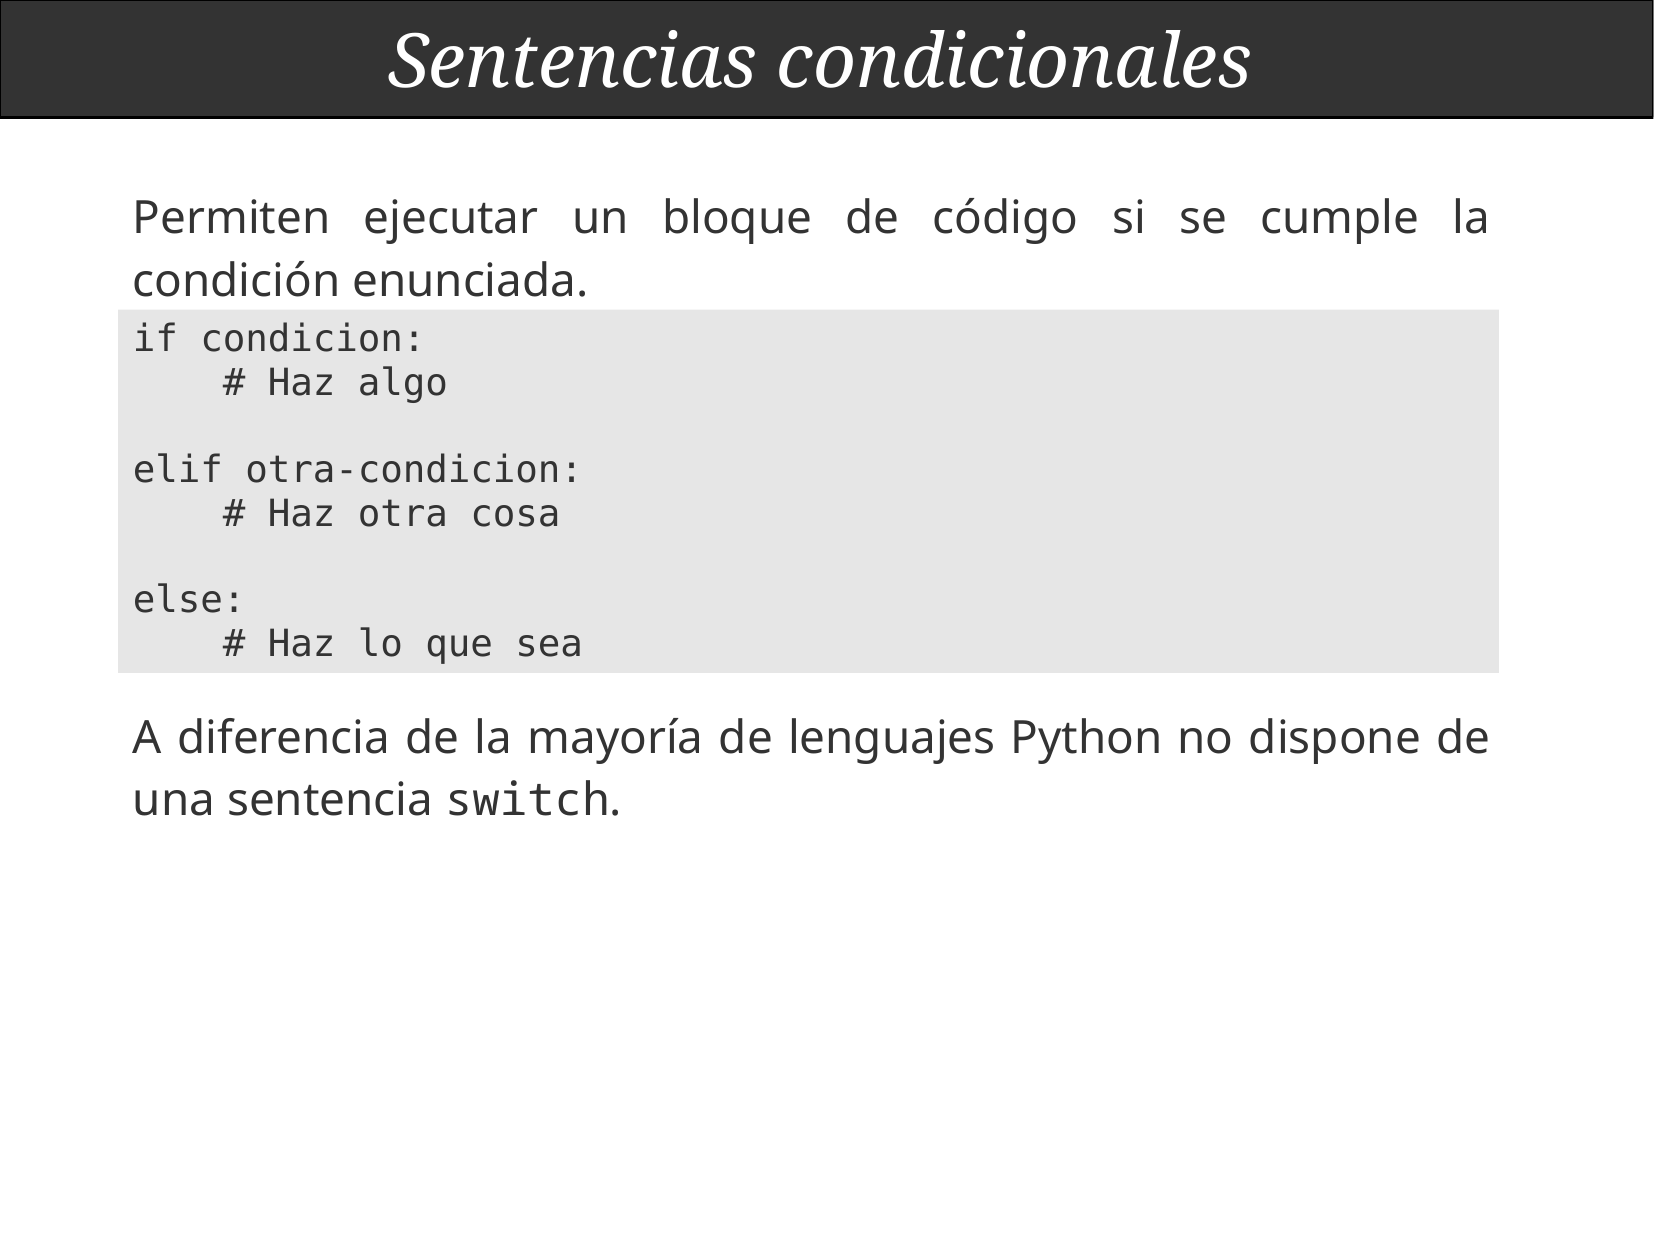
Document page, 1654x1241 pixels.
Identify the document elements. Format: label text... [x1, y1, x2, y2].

text_box Sentencias condicionales [0, 0, 1654, 101]
text_box A diferencia de la mayoría de lenguajes Python no dispone de una sentencia switch. [118, 696, 1506, 819]
text_box if condicion: # Haz algo elif otra-condicion: # Haz otra cosa else: # Haz lo que sea [118, 309, 1499, 673]
text_box Permiten ejecutar un bloque de código si se cumple la condición enunciada. [118, 177, 1506, 299]
